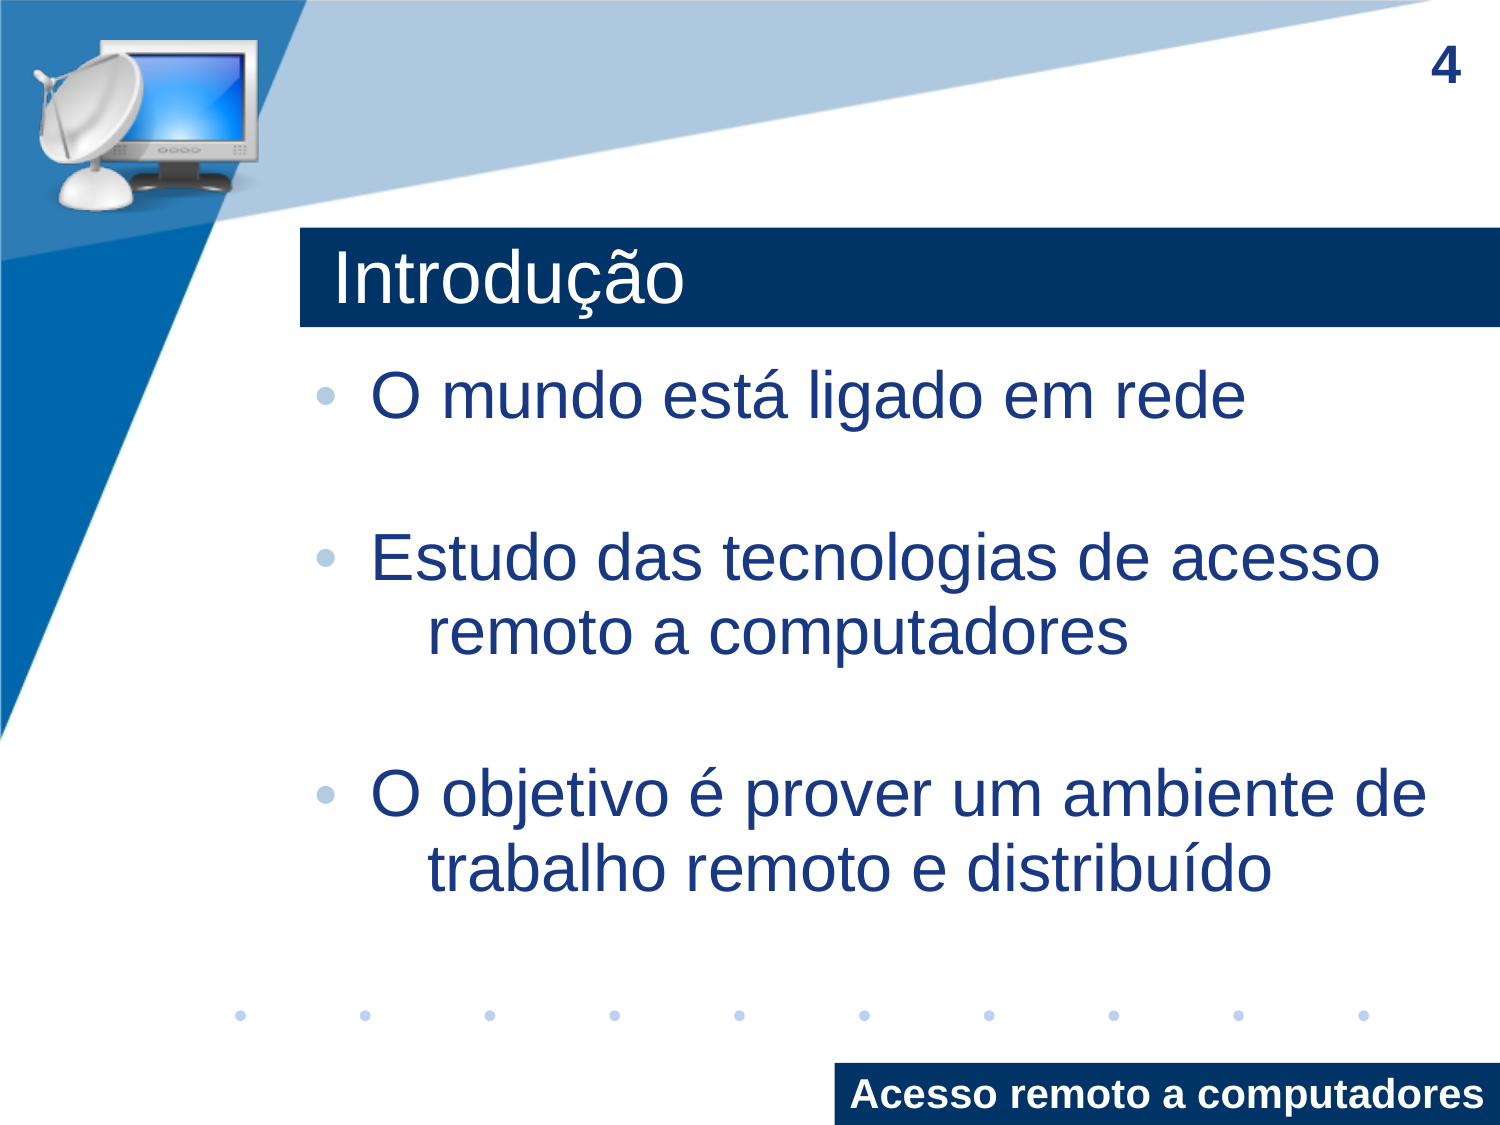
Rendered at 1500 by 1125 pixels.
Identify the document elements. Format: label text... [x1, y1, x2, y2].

picture [0, 0, 1500, 842]
list O mundo está ligado em rede Estudo das tecnologias de acesso remoto a computadores O objetivo é prover um ambiente de trabalho remoto e distribuído [299, 350, 1447, 1013]
title Introdução [300, 227, 1500, 328]
